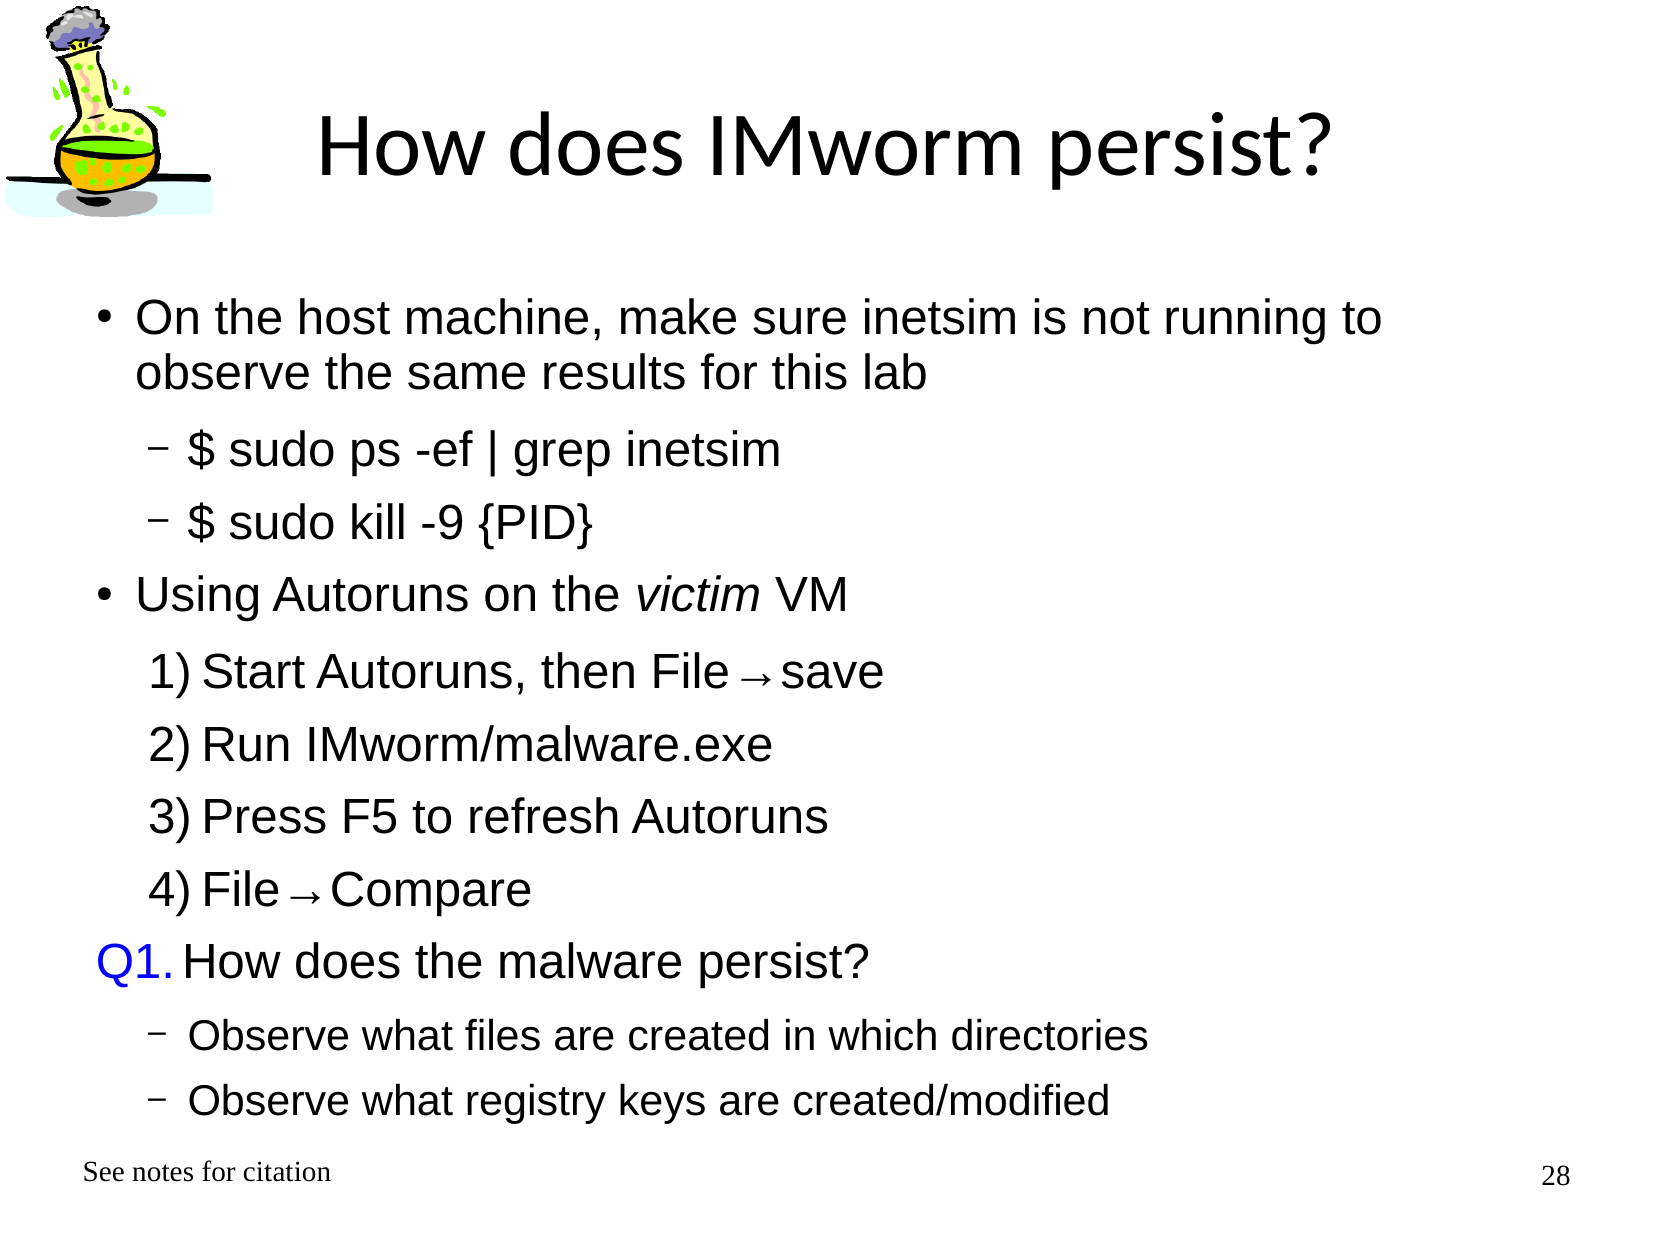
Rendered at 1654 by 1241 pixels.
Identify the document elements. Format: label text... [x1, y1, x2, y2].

title How does IMworm persist? [82, 49, 1571, 257]
picture [5, 6, 213, 217]
list On the host machine, make sure inetsim is not running to observe the same results for this lab $ sudo ps -ef | grep inetsim $ sudo kill -9 {PID} Using Autoruns on the victim VM Start Autoruns, then File→save Run IMworm/malware.exe Press F5 to refresh Autoruns File→Compare How does the malware persist? Observe what files are created in which directories Observe what registry keys are created/modified [82, 290, 1576, 1126]
